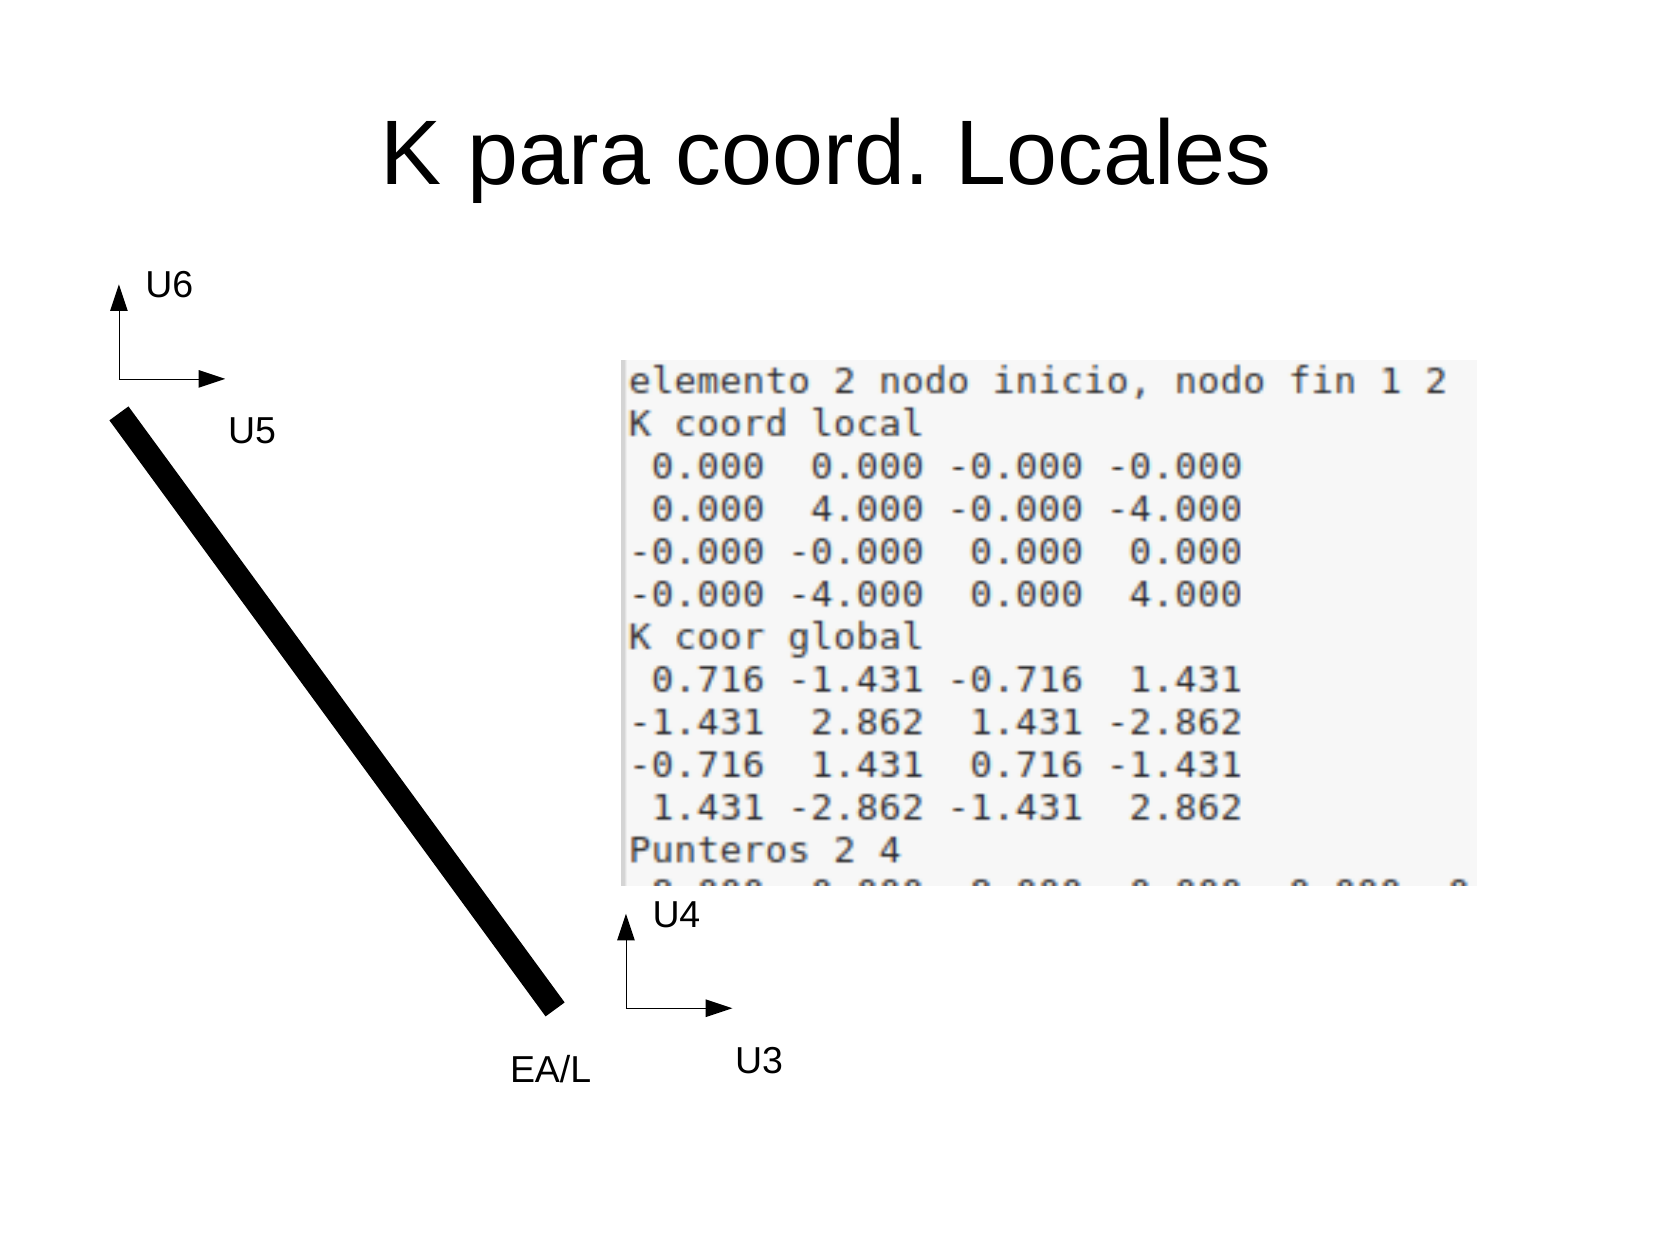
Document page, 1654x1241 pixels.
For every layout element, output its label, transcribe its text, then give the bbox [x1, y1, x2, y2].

text_box U5 [213, 402, 320, 502]
picture [621, 360, 1477, 886]
title K para coord. Locales [82, 49, 1571, 257]
text_box EA/L [495, 1041, 791, 1099]
text_box U3 [720, 1031, 827, 1131]
text_box U4 [637, 886, 745, 985]
text_box U6 [130, 256, 238, 356]
